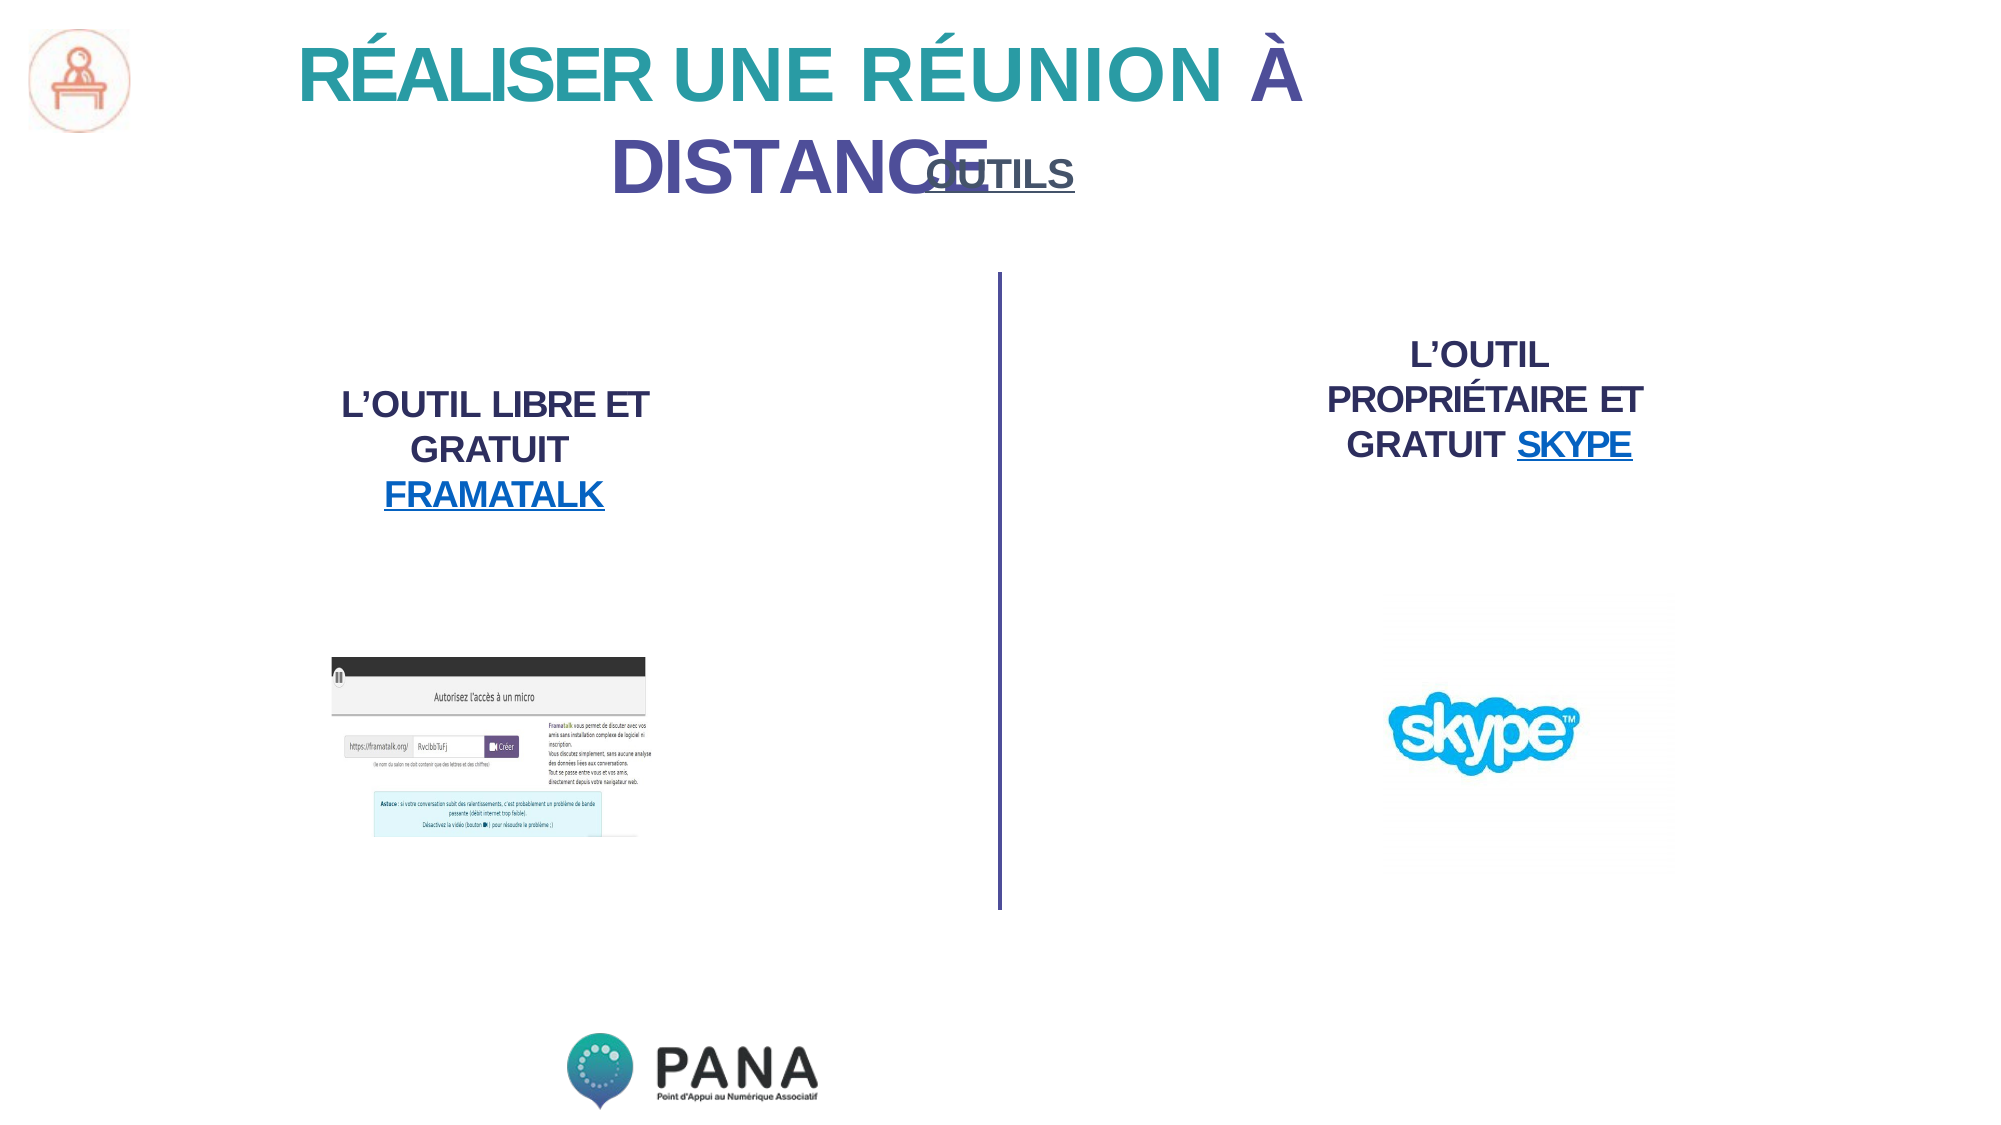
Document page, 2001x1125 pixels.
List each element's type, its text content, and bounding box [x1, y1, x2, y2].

title RÉALISER UNE RÉUNION À DISTANCE [295, 21, 1705, 118]
text_box [332, 657, 652, 837]
text_box L’OUTIL PROPRIÉTAIRE ET GRATUIT SKYPE [1322, 327, 1645, 467]
text_box [29, 30, 130, 133]
text_box OUTILS [923, 144, 1077, 198]
text_box L’OUTIL LIBRE ET GRATUIT FRAMATALK [337, 377, 651, 516]
text_box [1383, 593, 1675, 874]
